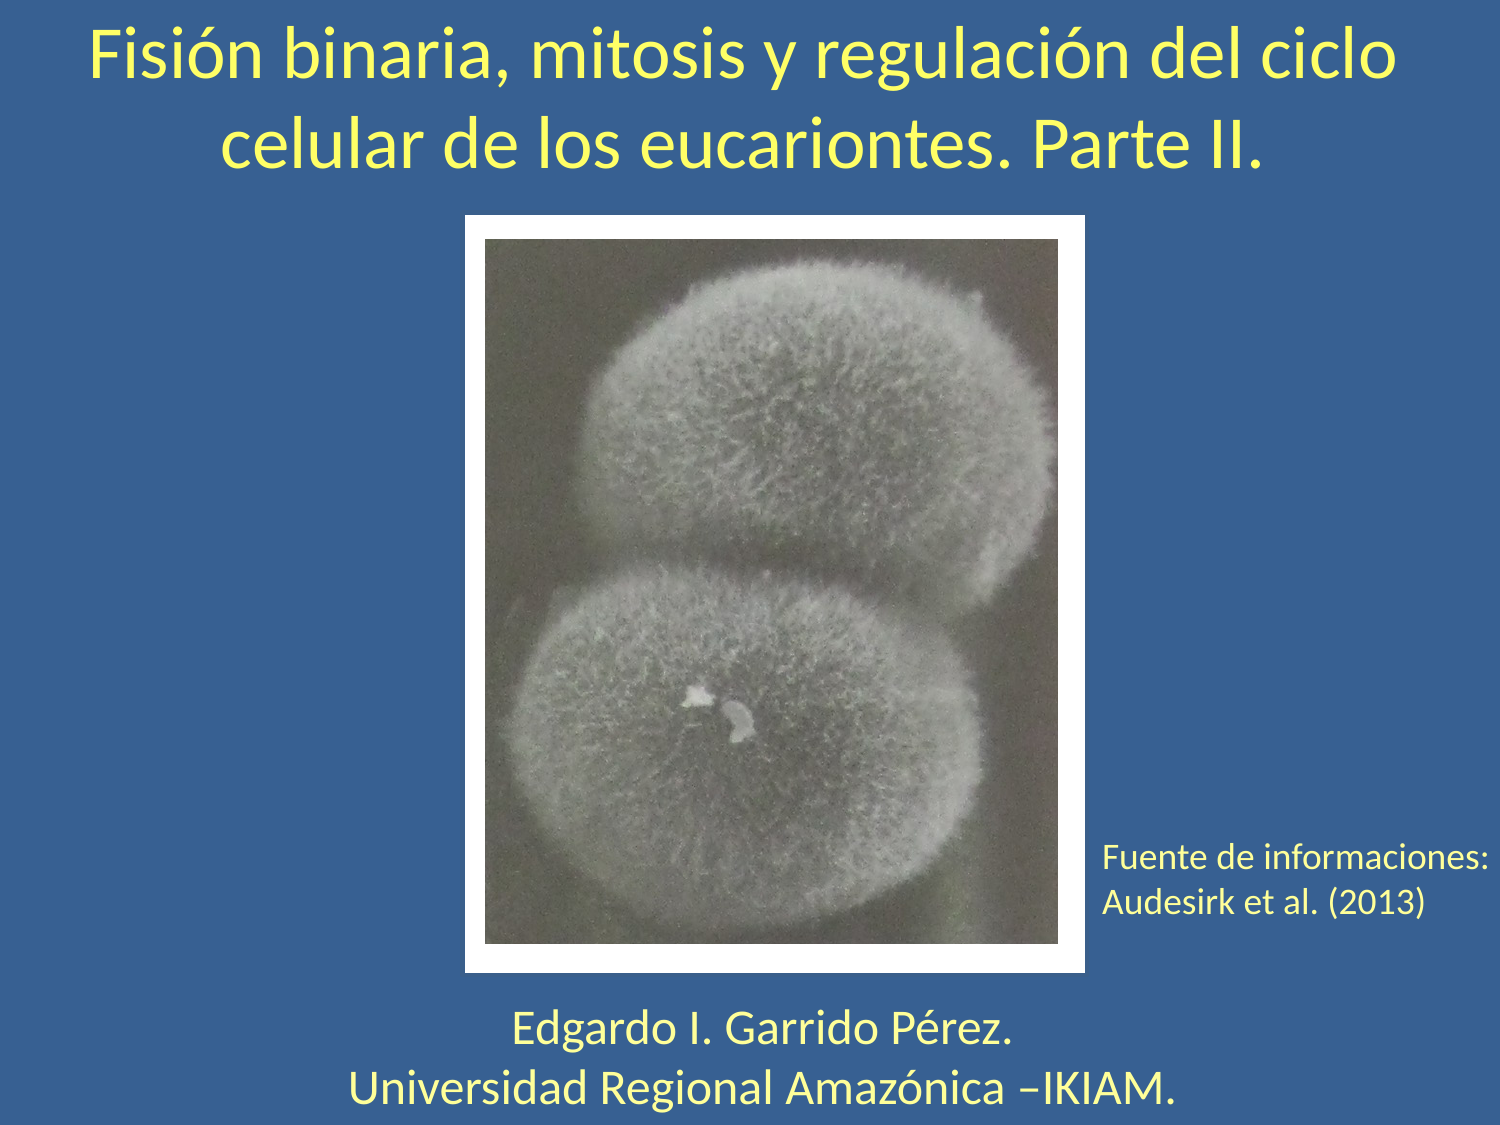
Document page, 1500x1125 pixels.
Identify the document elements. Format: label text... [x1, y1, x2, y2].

text_box Edgardo I. Garrido Pérez. Universidad Regional Amazónica –IKIAM. [333, 987, 1193, 1123]
text_box Fuente de informaciones: Audesirk et al. (2013) [1087, 824, 1500, 930]
title Fisión binaria, mitosis y regulación del ciclo celular de los eucariontes. Parte II. [37, 0, 1450, 238]
picture [485, 239, 1058, 944]
text_box [462, 212, 1088, 975]
